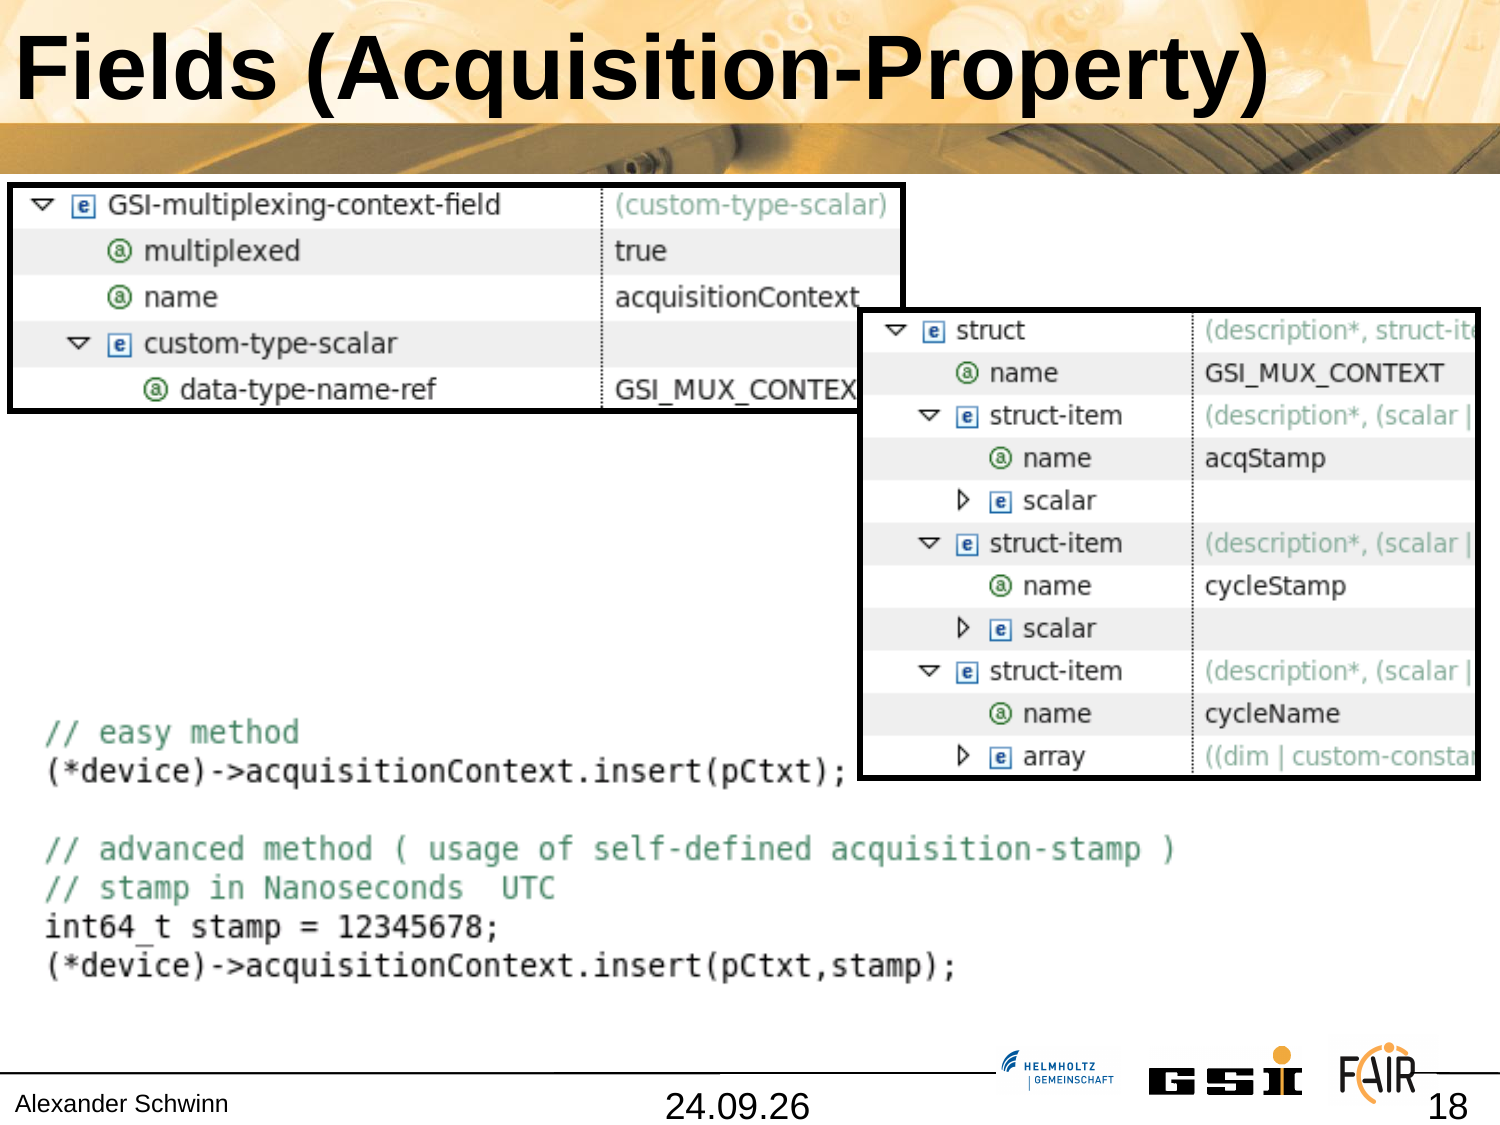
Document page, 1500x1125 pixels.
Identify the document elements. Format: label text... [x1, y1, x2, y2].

picture [862, 312, 1476, 775]
picture [1328, 1034, 1439, 1106]
picture [996, 1046, 1121, 1095]
picture [0, 126, 1500, 175]
title Fields (Acquisition-Property) [0, 0, 1500, 126]
picture [12, 187, 901, 408]
picture [24, 712, 1188, 1008]
picture [1149, 1046, 1302, 1095]
